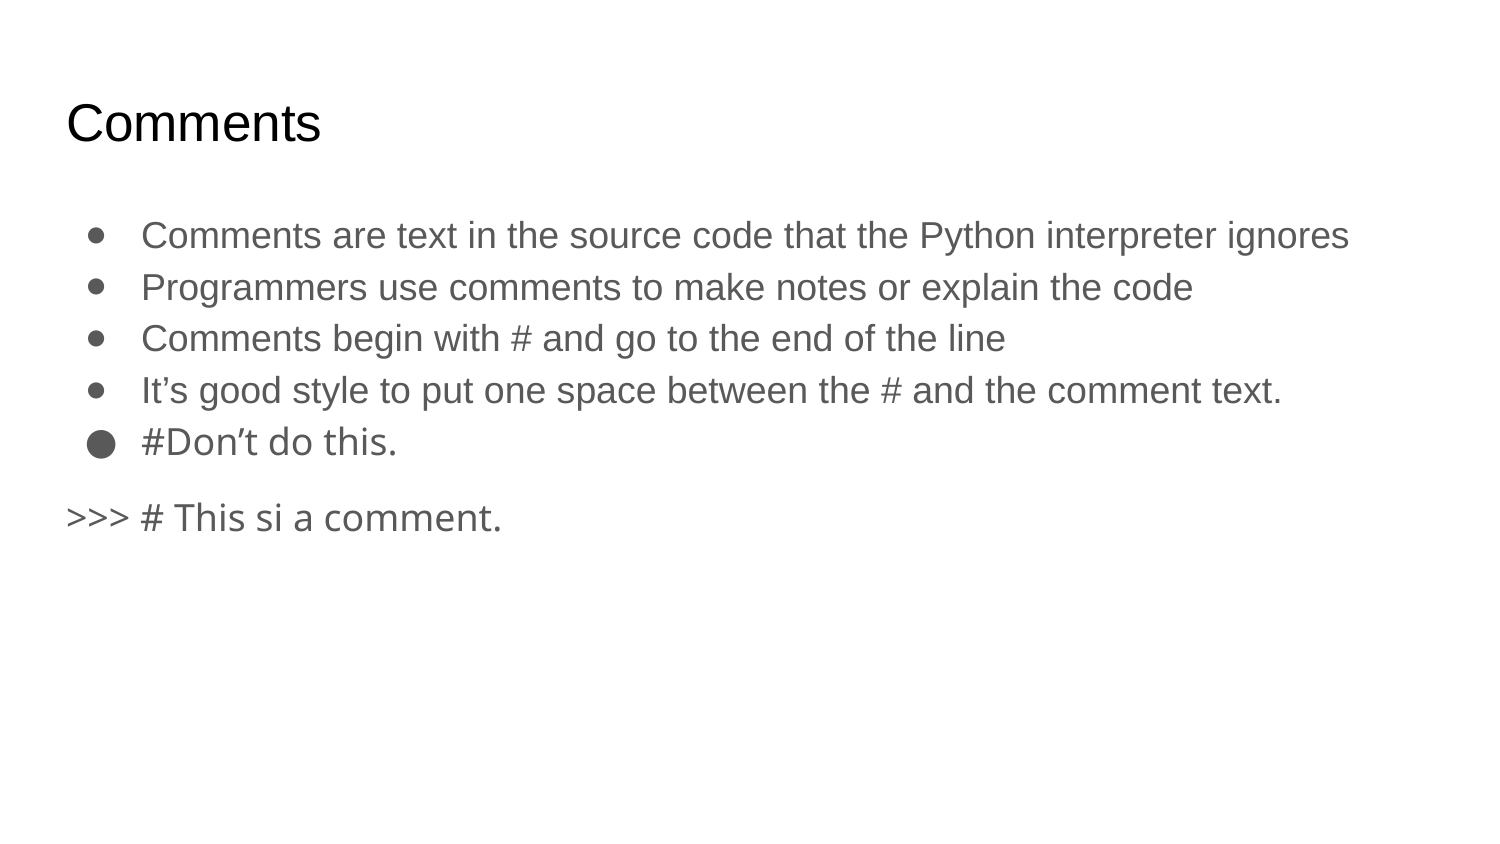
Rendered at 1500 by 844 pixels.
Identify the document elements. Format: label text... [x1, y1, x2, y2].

title Comments [51, 72, 1449, 167]
list Comments are text in the source code that the Python interpreter ignores Programmers use comments to make notes or explain the code Comments begin with # and go to the end of the line It’s good style to put one space between the # and the comment text. #Don’t do this. >>> # This si a comment. [51, 189, 1449, 750]
